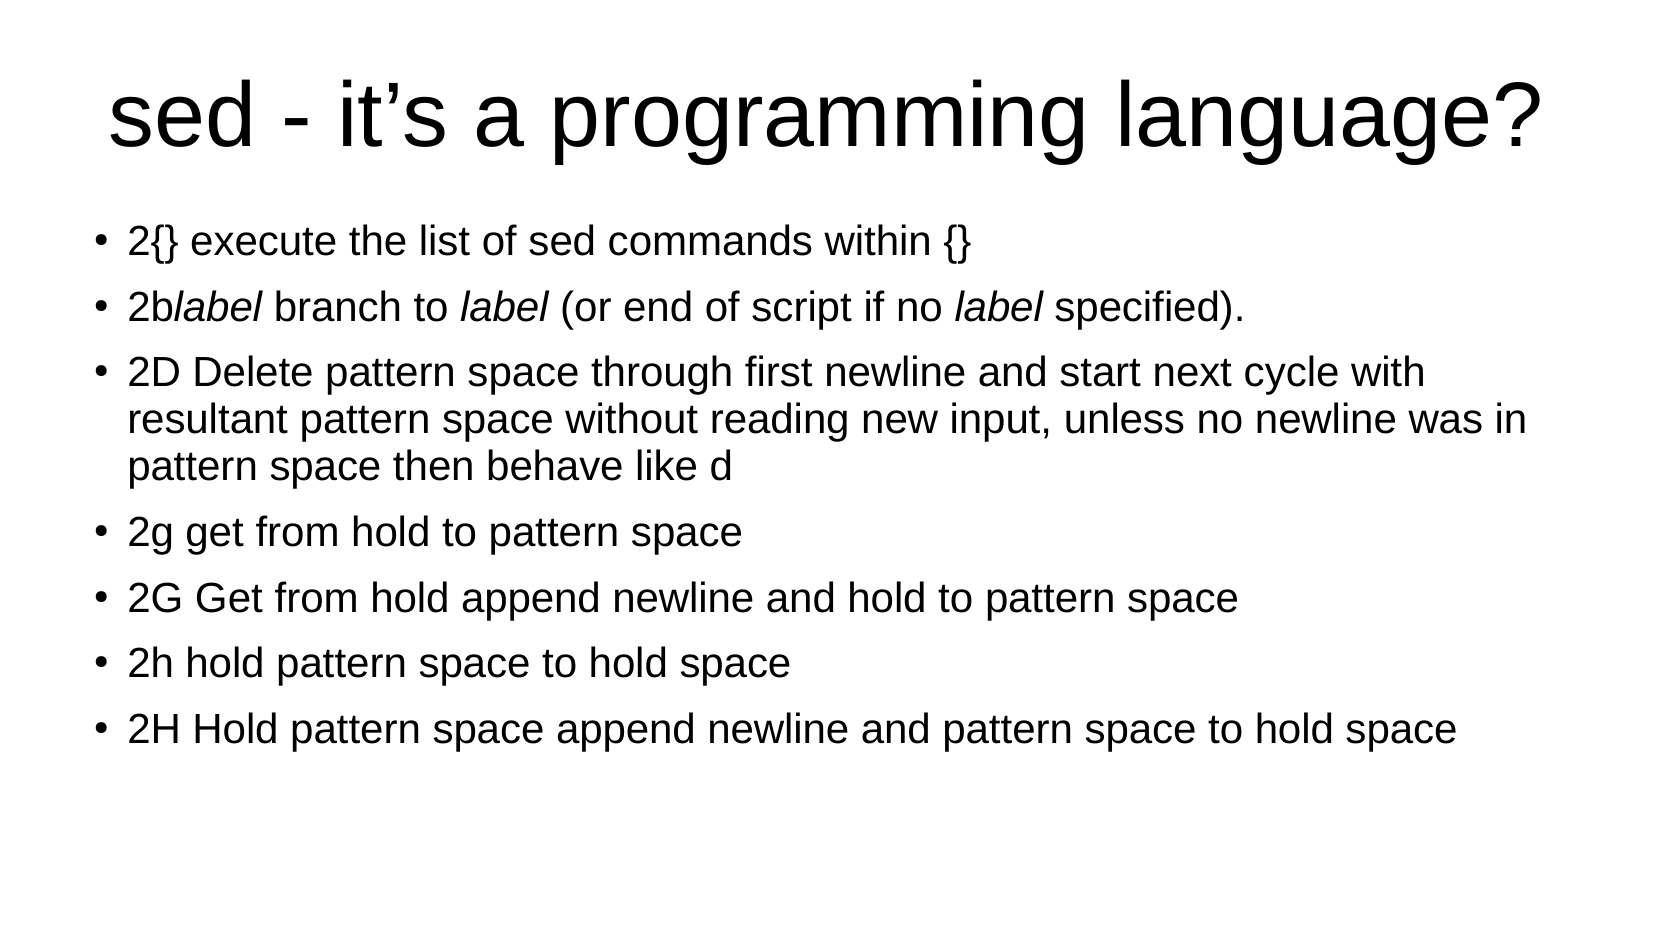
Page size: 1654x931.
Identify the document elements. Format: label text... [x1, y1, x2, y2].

list 2{} execute the list of sed commands within {} 2blabel branch to label (or end of script if no label specified). 2D Delete pattern space through first newline and start next cycle with resultant pattern space without reading new input, unless no newline was in pattern space then behave like d 2g get from hold to pattern space 2G Get from hold append newline and hold to pattern space 2h hold pattern space to hold space 2H Hold pattern space append newline and pattern space to hold space [82, 217, 1571, 758]
title sed - it’s a programming language? [82, 37, 1571, 193]
